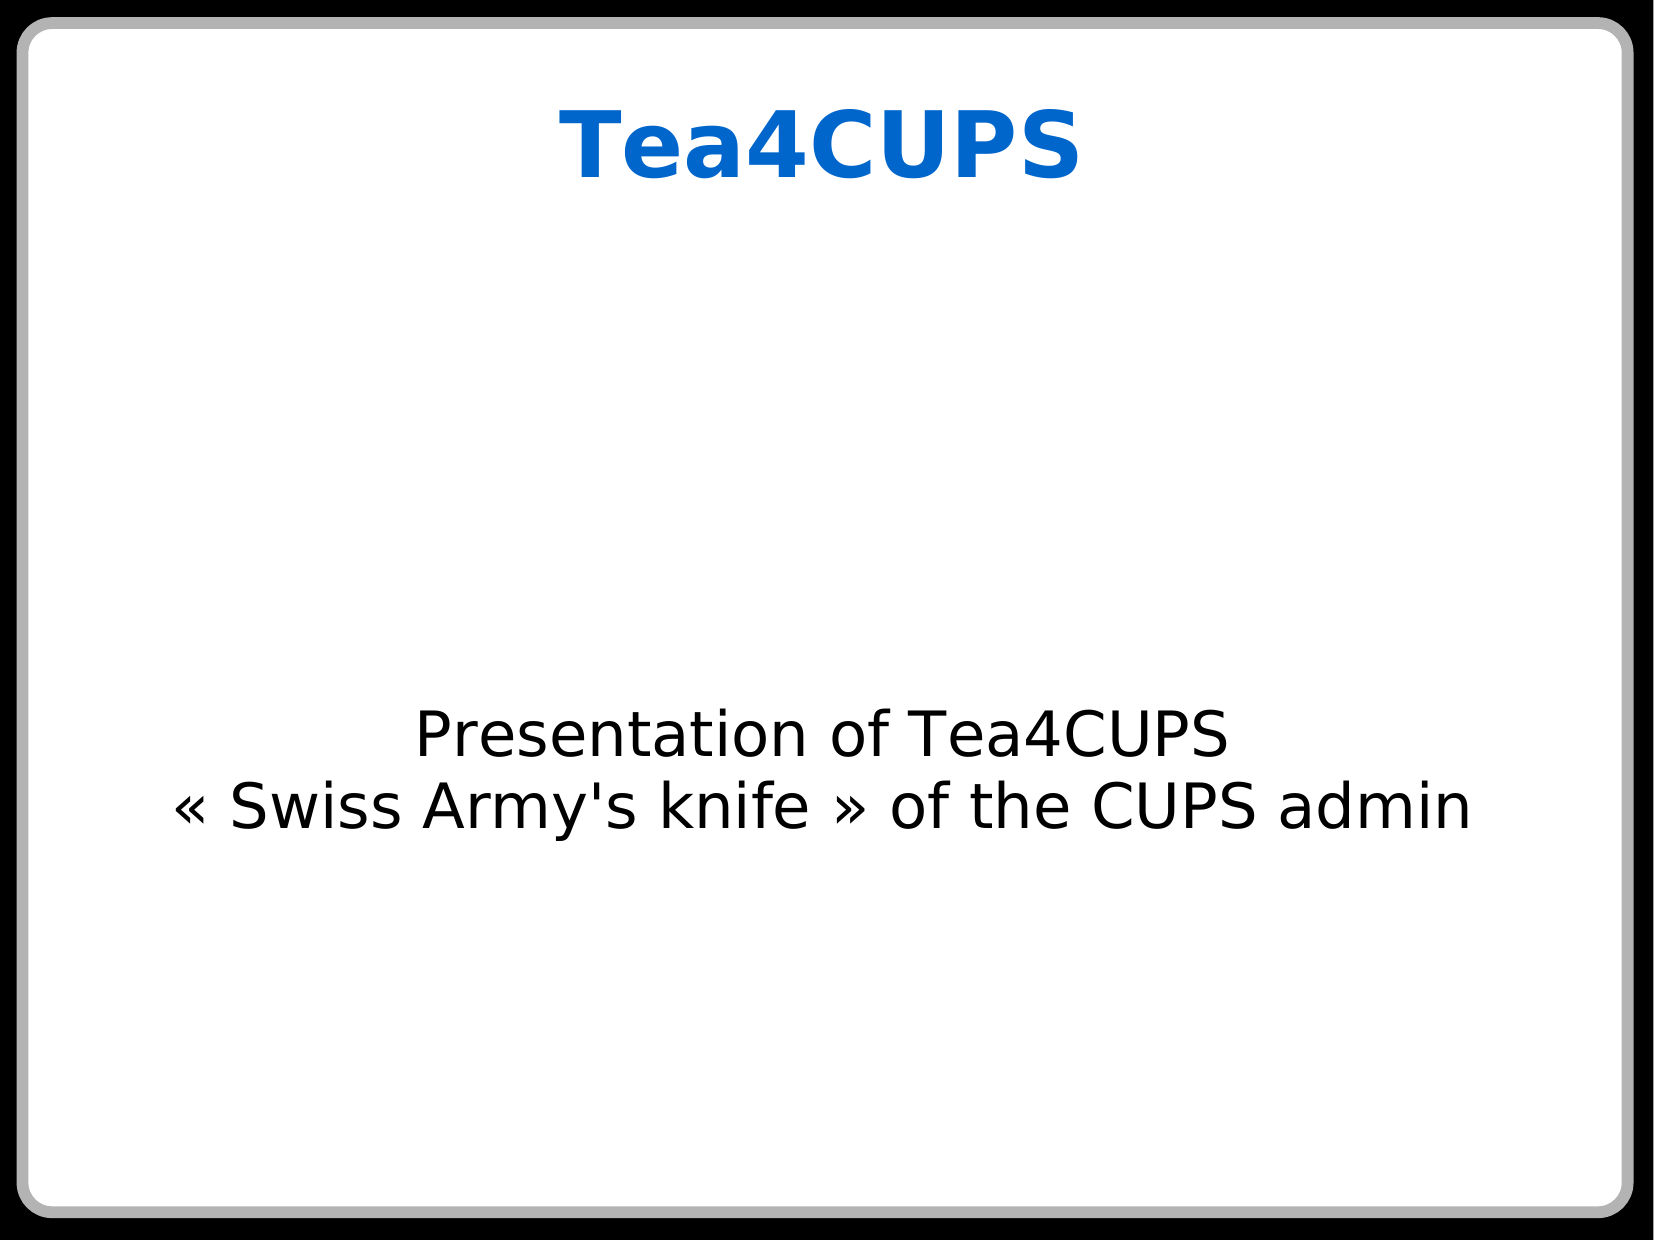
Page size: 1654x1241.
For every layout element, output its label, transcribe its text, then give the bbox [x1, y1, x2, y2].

title Tea4CUPS [67, 91, 1577, 199]
subtitle Presentation of Tea4CUPS « Swiss Army's knife » of the CUPS admin [112, 371, 1534, 1171]
